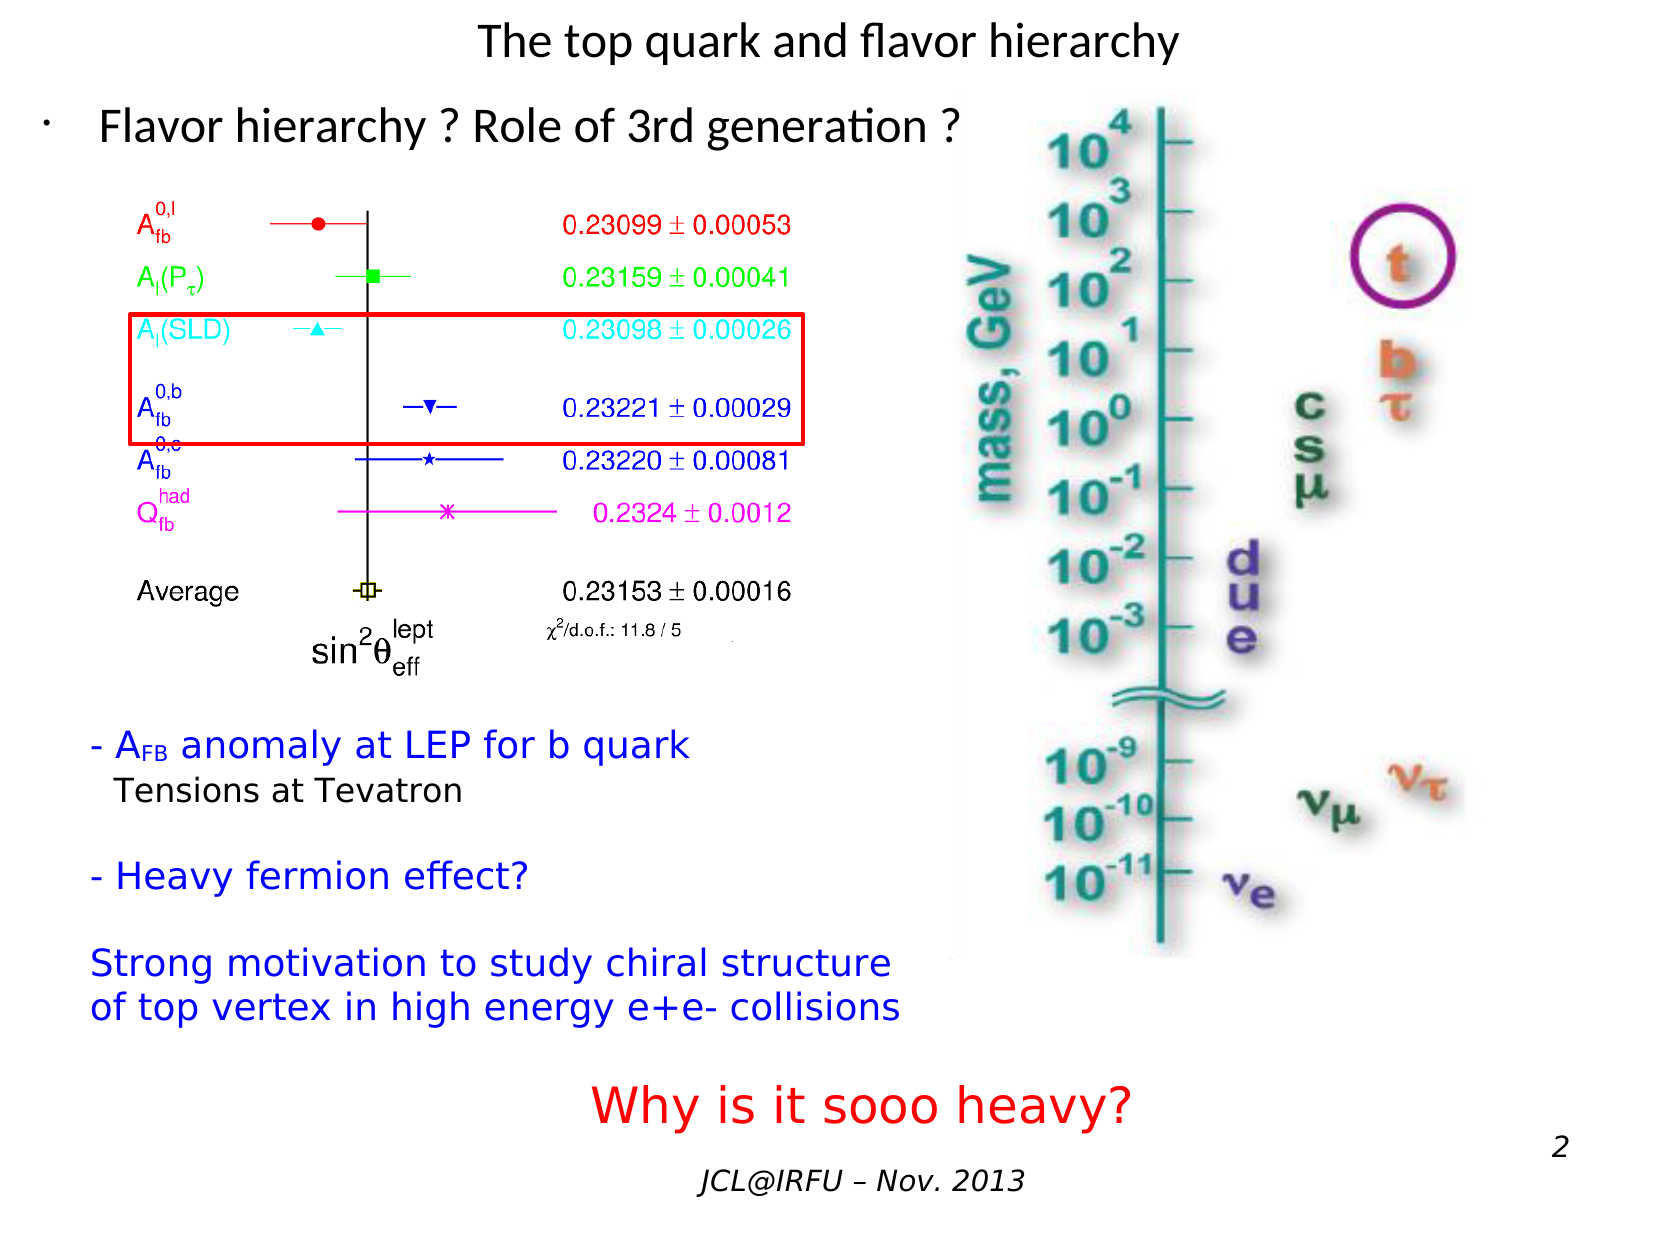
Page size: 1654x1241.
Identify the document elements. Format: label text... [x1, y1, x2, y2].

text_box Why is it sooo heavy? [575, 1069, 1150, 1143]
title The top quark and flavor hierarchy [3, 0, 1654, 188]
picture [115, 188, 804, 681]
text_box - AFB anomaly at LEP for b quark Tensions at Tevatron - Heavy fermion effect? Strong motivation to study chiral structure of top vertex in high energy e+e- collisions [75, 716, 927, 1049]
picture [132, 317, 801, 442]
list Flavor hierarchy ? Role of 3rd generation ? [27, 188, 985, 713]
picture [950, 188, 1483, 960]
